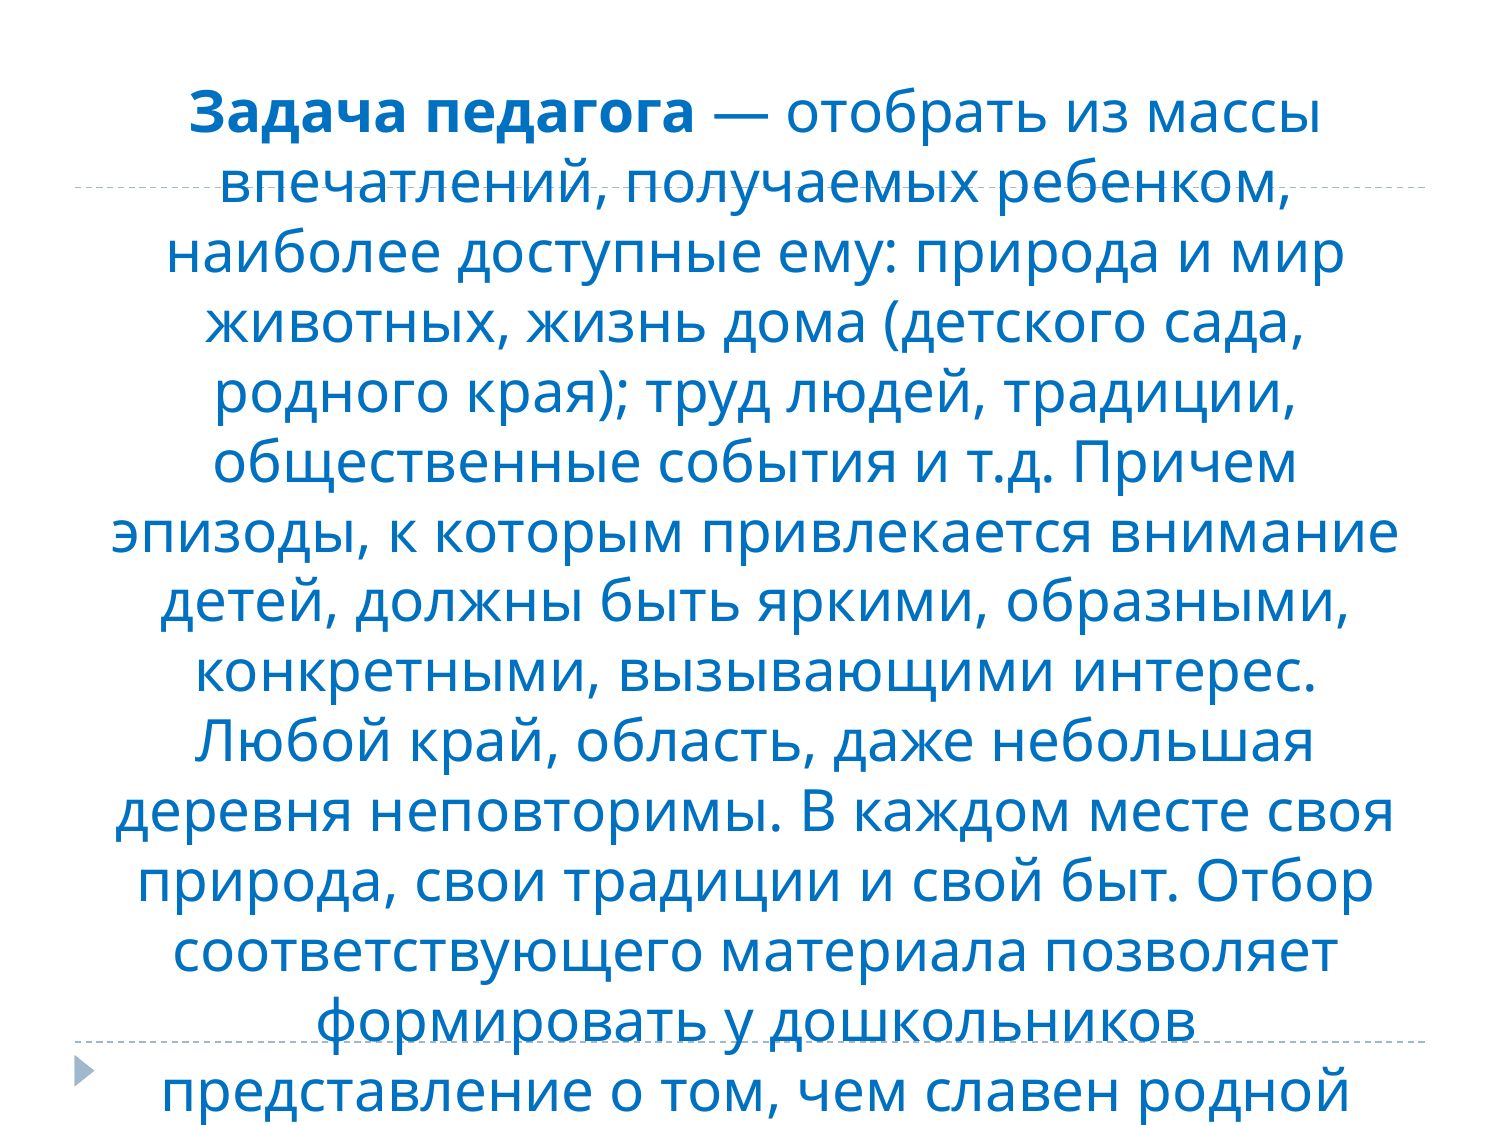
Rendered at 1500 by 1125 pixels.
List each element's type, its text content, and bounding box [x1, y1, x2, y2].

text_box Задача педагога — отобрать из массы впечатлений, получаемых ребенком, наиболее доступные ему: природа и мир животных, жизнь дома (детского сада, родного края); труд людей, традиции, общественные события и т.д. Причем эпизоды, к которым привлекается внимание детей, должны быть яркими, образными, конкретными, вызывающими интерес. Любой край, область, даже небольшая деревня неповторимы. В каждом месте своя природа, свои традиции и свой быт. Отбор соответствующего материала позволяет формировать у дошкольников представление о том, чем славен родной край. [88, 66, 1424, 1125]
